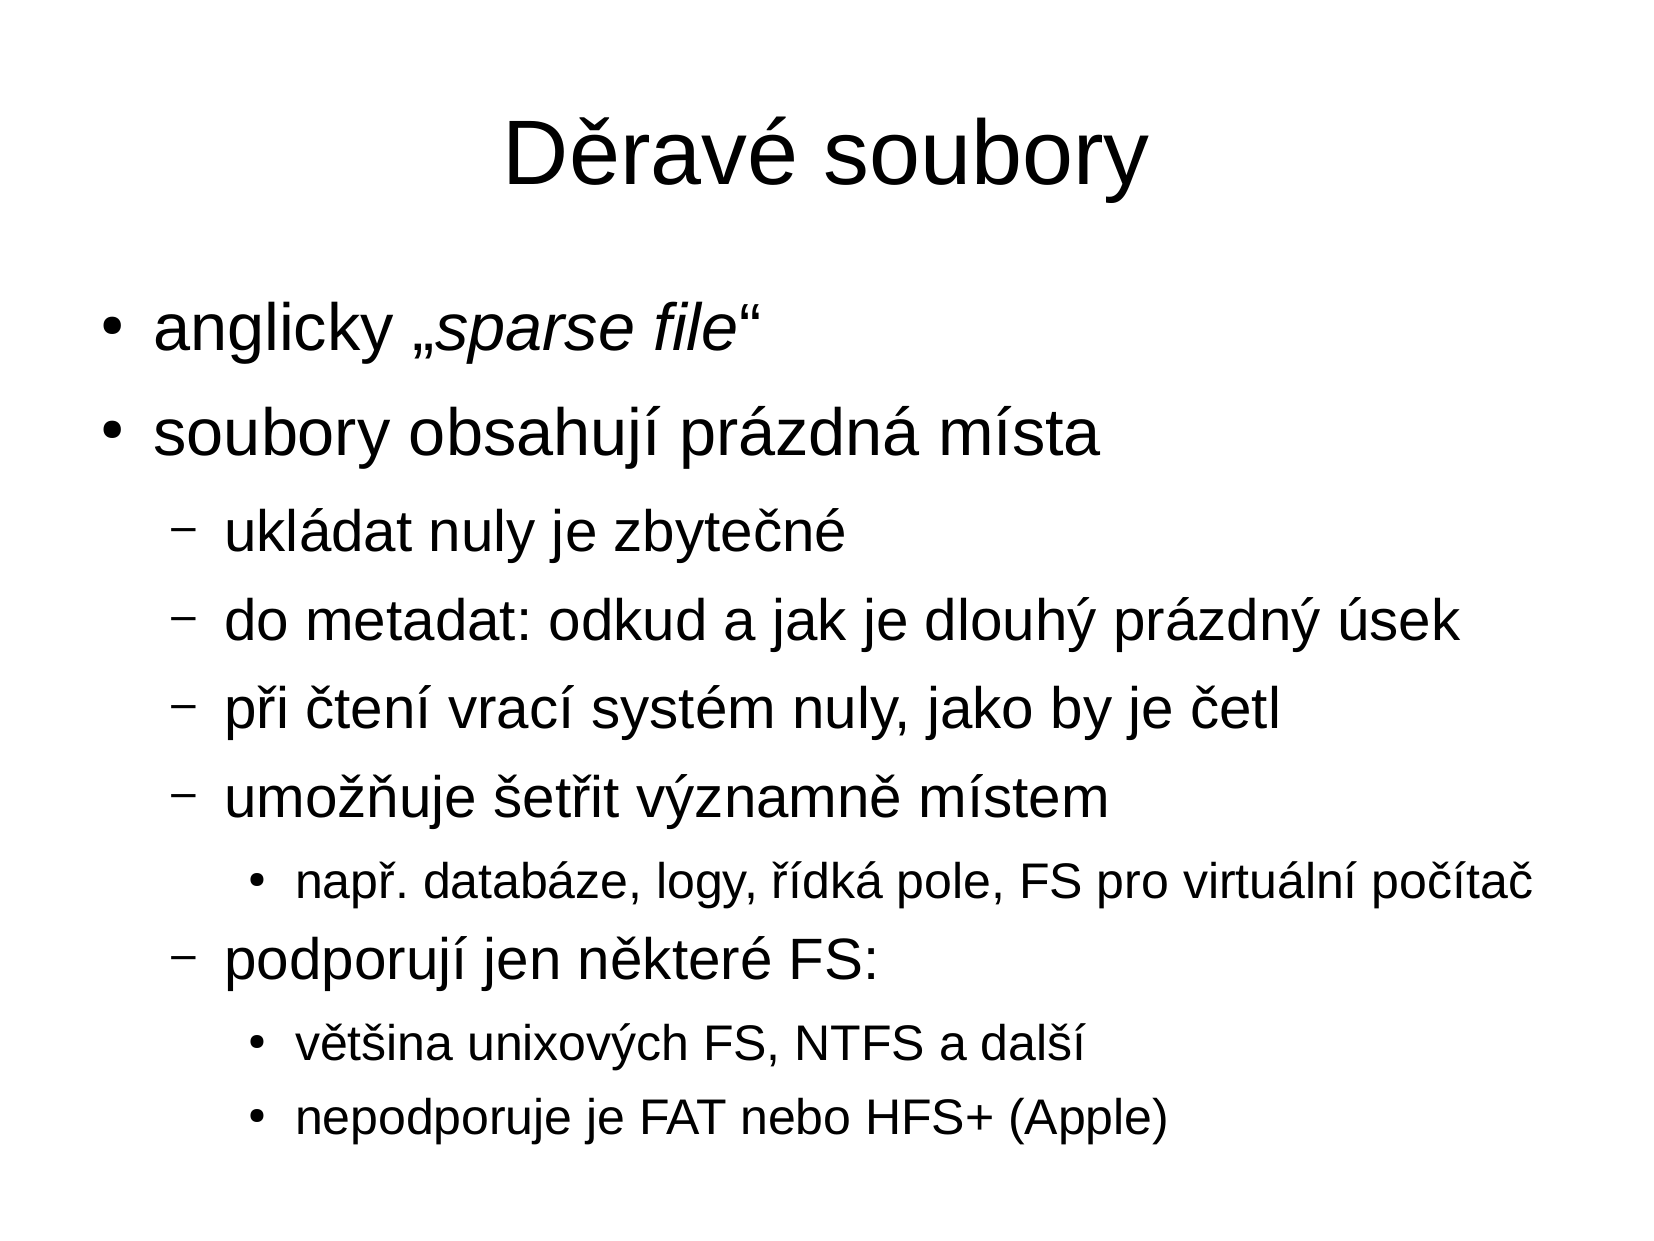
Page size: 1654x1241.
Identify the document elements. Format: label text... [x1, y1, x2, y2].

title Děravé soubory [82, 56, 1571, 250]
list anglicky „sparse file“ soubory obsahují prázdná místa ukládat nuly je zbytečné do metadat: odkud a jak je dlouhý prázdný úsek při čtení vrací systém nuly, jako by je četl umožňuje šetřit významně místem např. databáze, logy, řídká pole, FS pro virtuální počítač podporují jen některé FS: většina unixových FS, NTFS a další nepodporuje je FAT nebo HFS+ (Apple) [82, 290, 1571, 1185]
